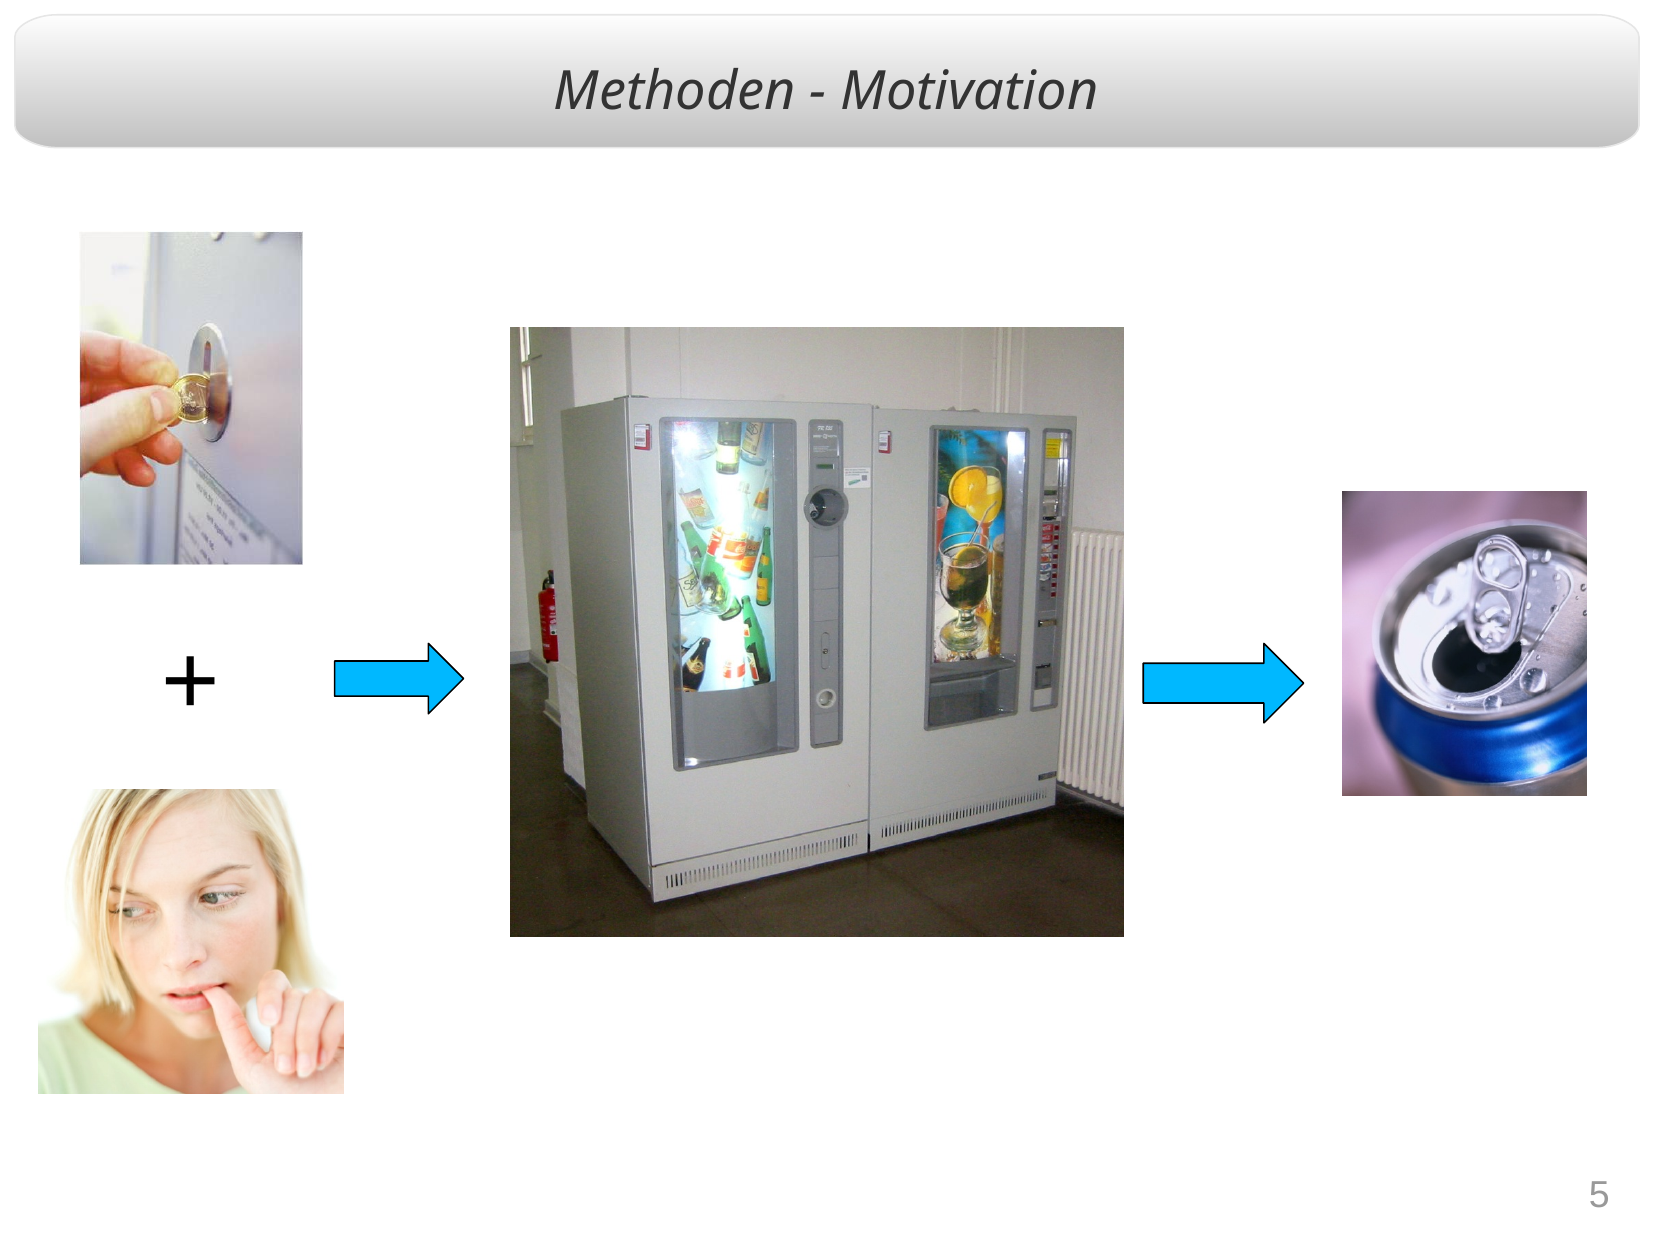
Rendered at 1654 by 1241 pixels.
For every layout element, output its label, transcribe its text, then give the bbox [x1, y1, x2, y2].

text_box [1143, 643, 1304, 723]
picture [510, 327, 1124, 937]
title Methoden - Motivation [29, 29, 1624, 148]
text_box + [147, 616, 234, 743]
picture [38, 789, 344, 1094]
picture [1342, 491, 1587, 796]
picture [79, 231, 303, 565]
text_box [334, 643, 464, 714]
